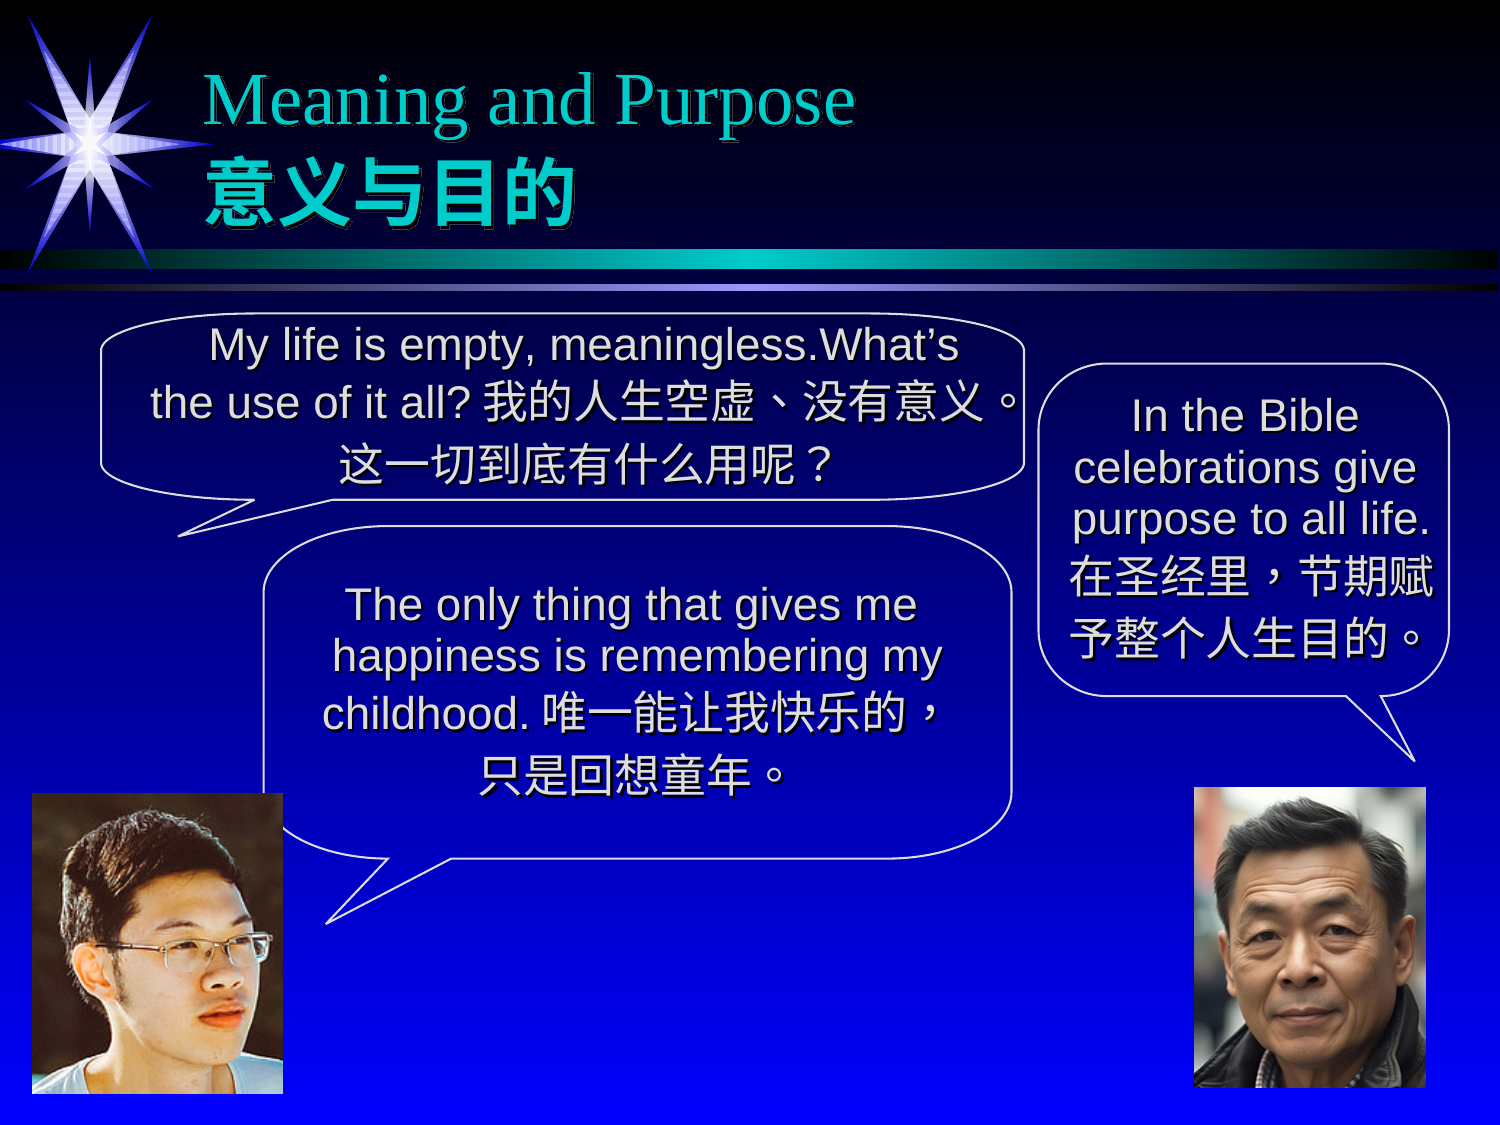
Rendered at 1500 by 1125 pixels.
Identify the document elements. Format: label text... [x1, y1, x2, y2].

text_box My life is empty, meaningless.What’s the use of it all?我的人生空虚、没有意义。 这一切到底有什么用呢？ [101, 313, 1025, 537]
picture [32, 793, 283, 1094]
picture [1194, 787, 1426, 1088]
title Meaning and Purpose 意义与目的 [187, 56, 1463, 244]
text_box In the Bible celebrations give purpose to all life. 在圣经里，节期赋 予整个人生目的。 [1038, 363, 1449, 762]
text_box The only thing that gives me happiness is remembering my childhood.唯一能让我快乐的， 只是回想童年。 [263, 526, 1012, 925]
